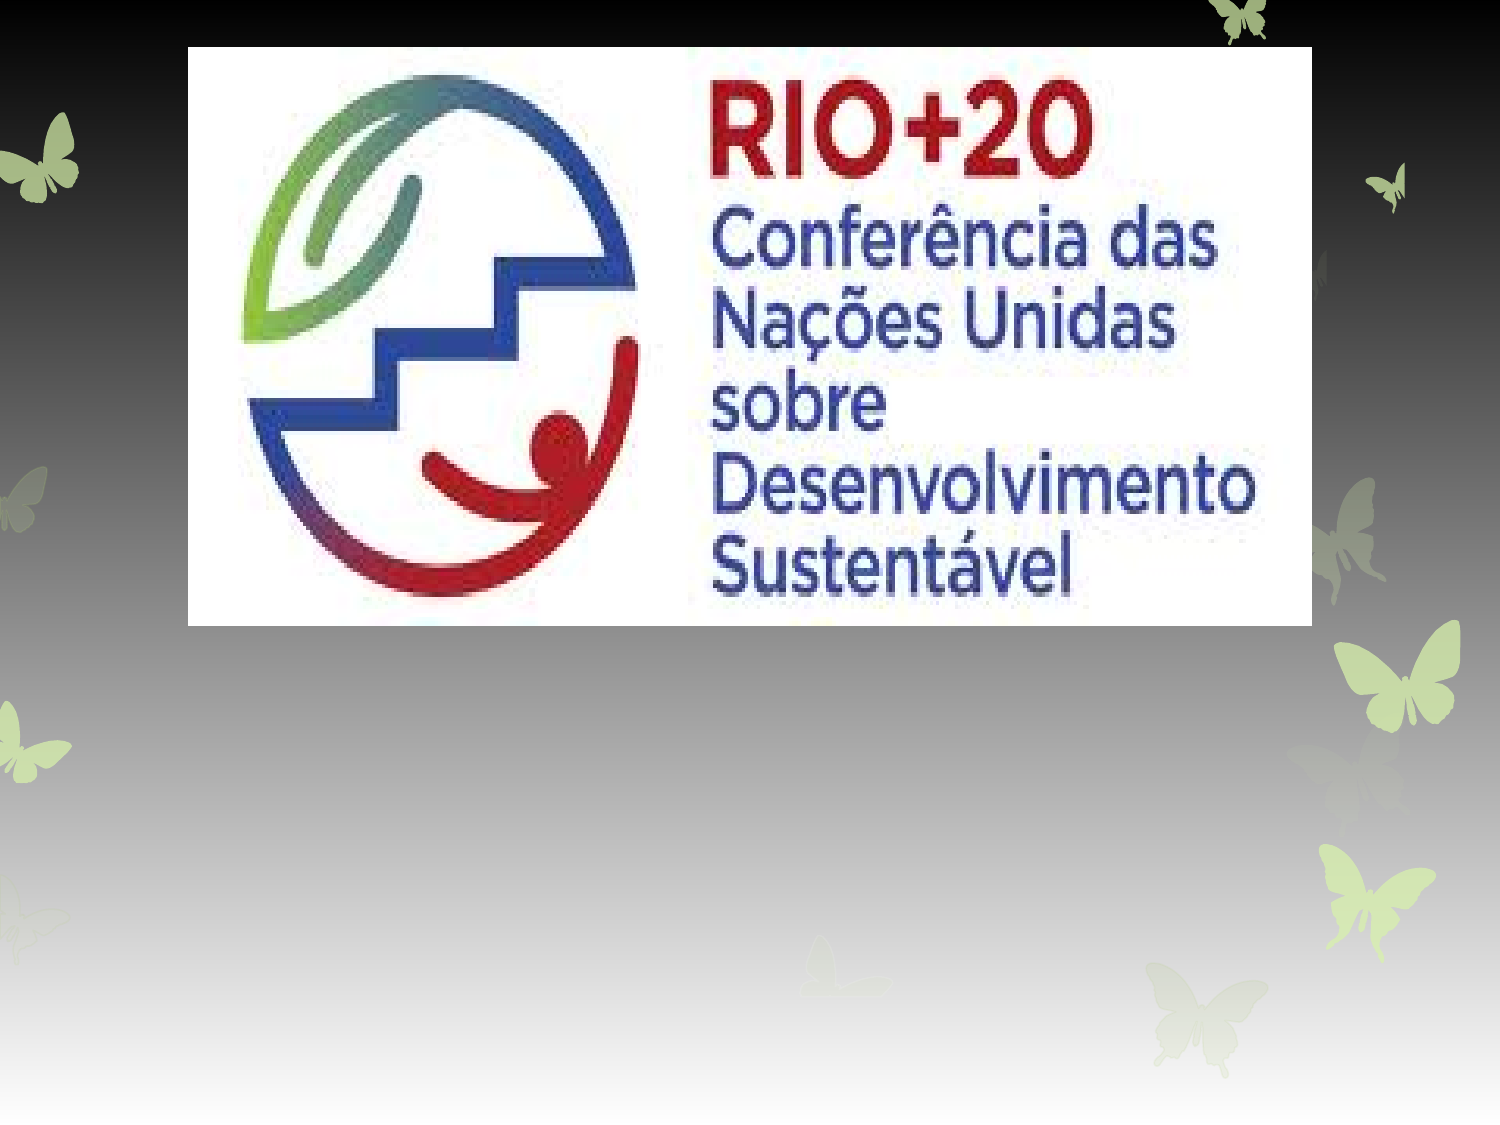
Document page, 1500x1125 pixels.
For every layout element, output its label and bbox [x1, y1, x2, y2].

picture [188, 47, 1312, 626]
